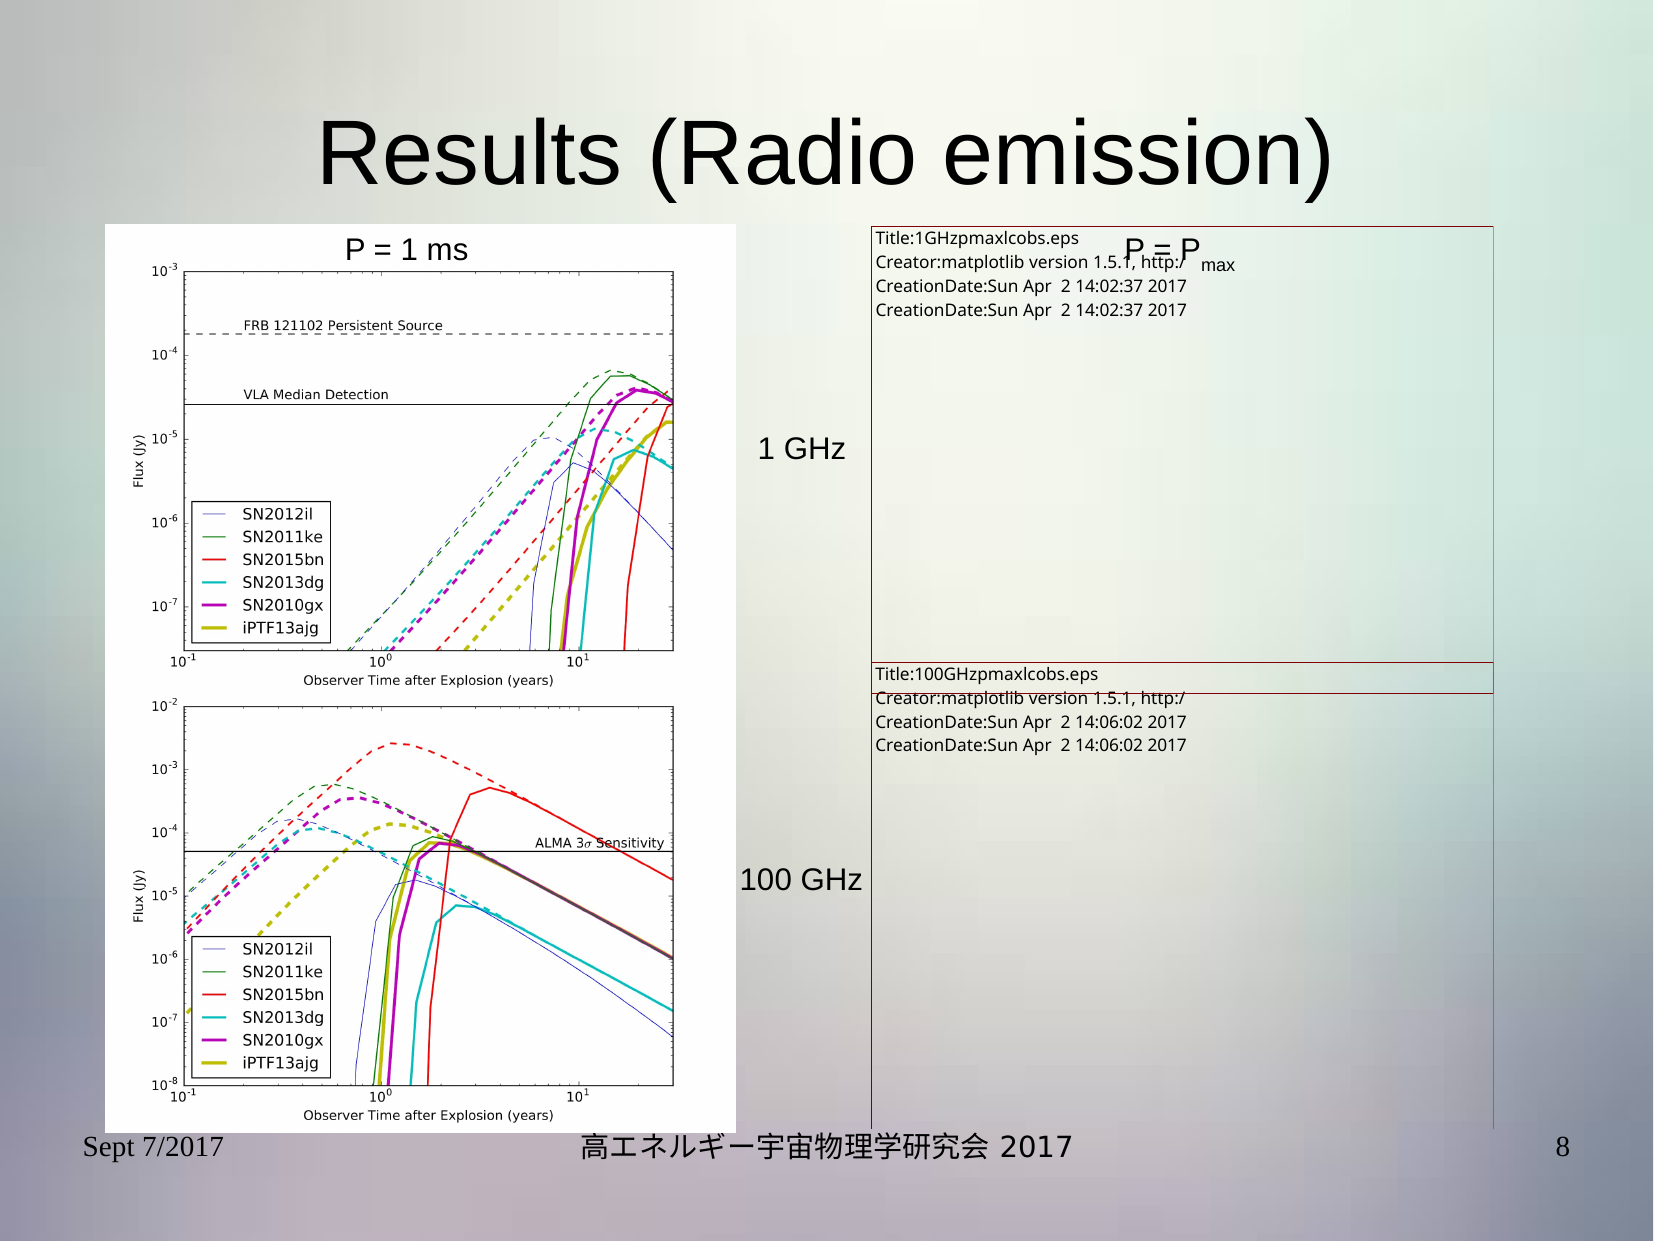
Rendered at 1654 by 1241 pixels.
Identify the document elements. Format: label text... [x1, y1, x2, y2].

text_box 100 GHz [736, 855, 885, 940]
text_box P = Pmax [1109, 225, 1275, 301]
text_box P = 1 ms [330, 225, 510, 331]
picture [0, 0, 1654, 1241]
title Results (Radio emission) [82, 49, 1571, 257]
text_box 1 GHz [742, 423, 878, 474]
